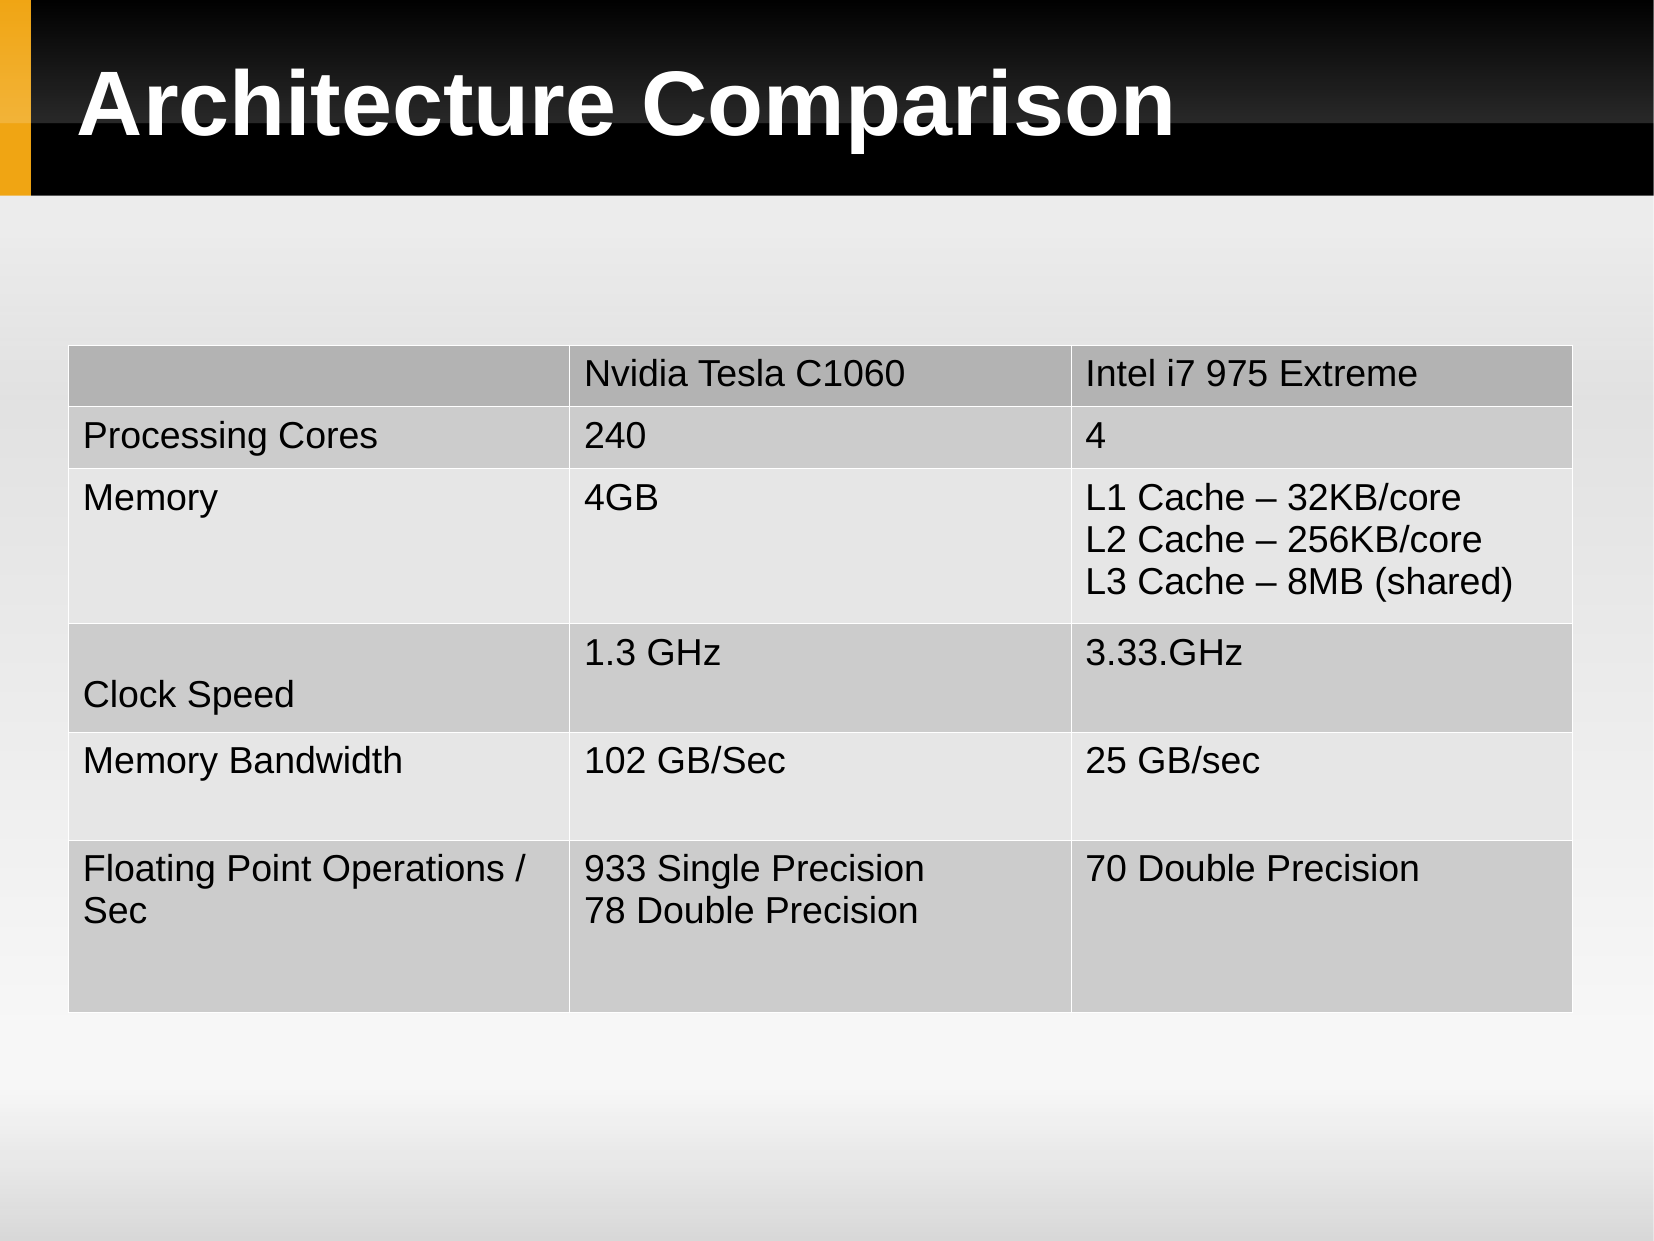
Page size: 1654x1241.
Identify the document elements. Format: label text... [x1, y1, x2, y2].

table_cell 4 [1072, 407, 1572, 468]
table_cell 25 GB/sec [1072, 733, 1572, 840]
table_cell Memory Bandwidth [69, 733, 569, 840]
table_cell 102 GB/Sec [570, 733, 1071, 840]
table_cell 240 [570, 407, 1071, 468]
table_header [69, 346, 569, 406]
table_cell Processing Cores [69, 407, 569, 468]
picture [0, 0, 1654, 1241]
table_cell 1.3 GHz [570, 624, 1071, 732]
title Architecture Comparison [76, 0, 1565, 208]
table_header Nvidia Tesla C1060 [570, 346, 1071, 406]
table_cell Memory [69, 469, 569, 623]
table_cell L1 Cache – 32KB/core L2 Cache – 256KB/core L3 Cache – 8MB (shared) [1072, 469, 1572, 623]
table_cell Clock Speed [69, 624, 569, 732]
table_cell 70 Double Precision [1072, 841, 1572, 1012]
table_cell 4GB [570, 469, 1071, 623]
table_cell Floating Point Operations / Sec [69, 841, 569, 1012]
table_cell 933 Single Precision 78 Double Precision [570, 841, 1071, 1012]
table_header Intel i7 975 Extreme [1072, 346, 1572, 406]
table_cell 3.33.GHz [1072, 624, 1572, 732]
